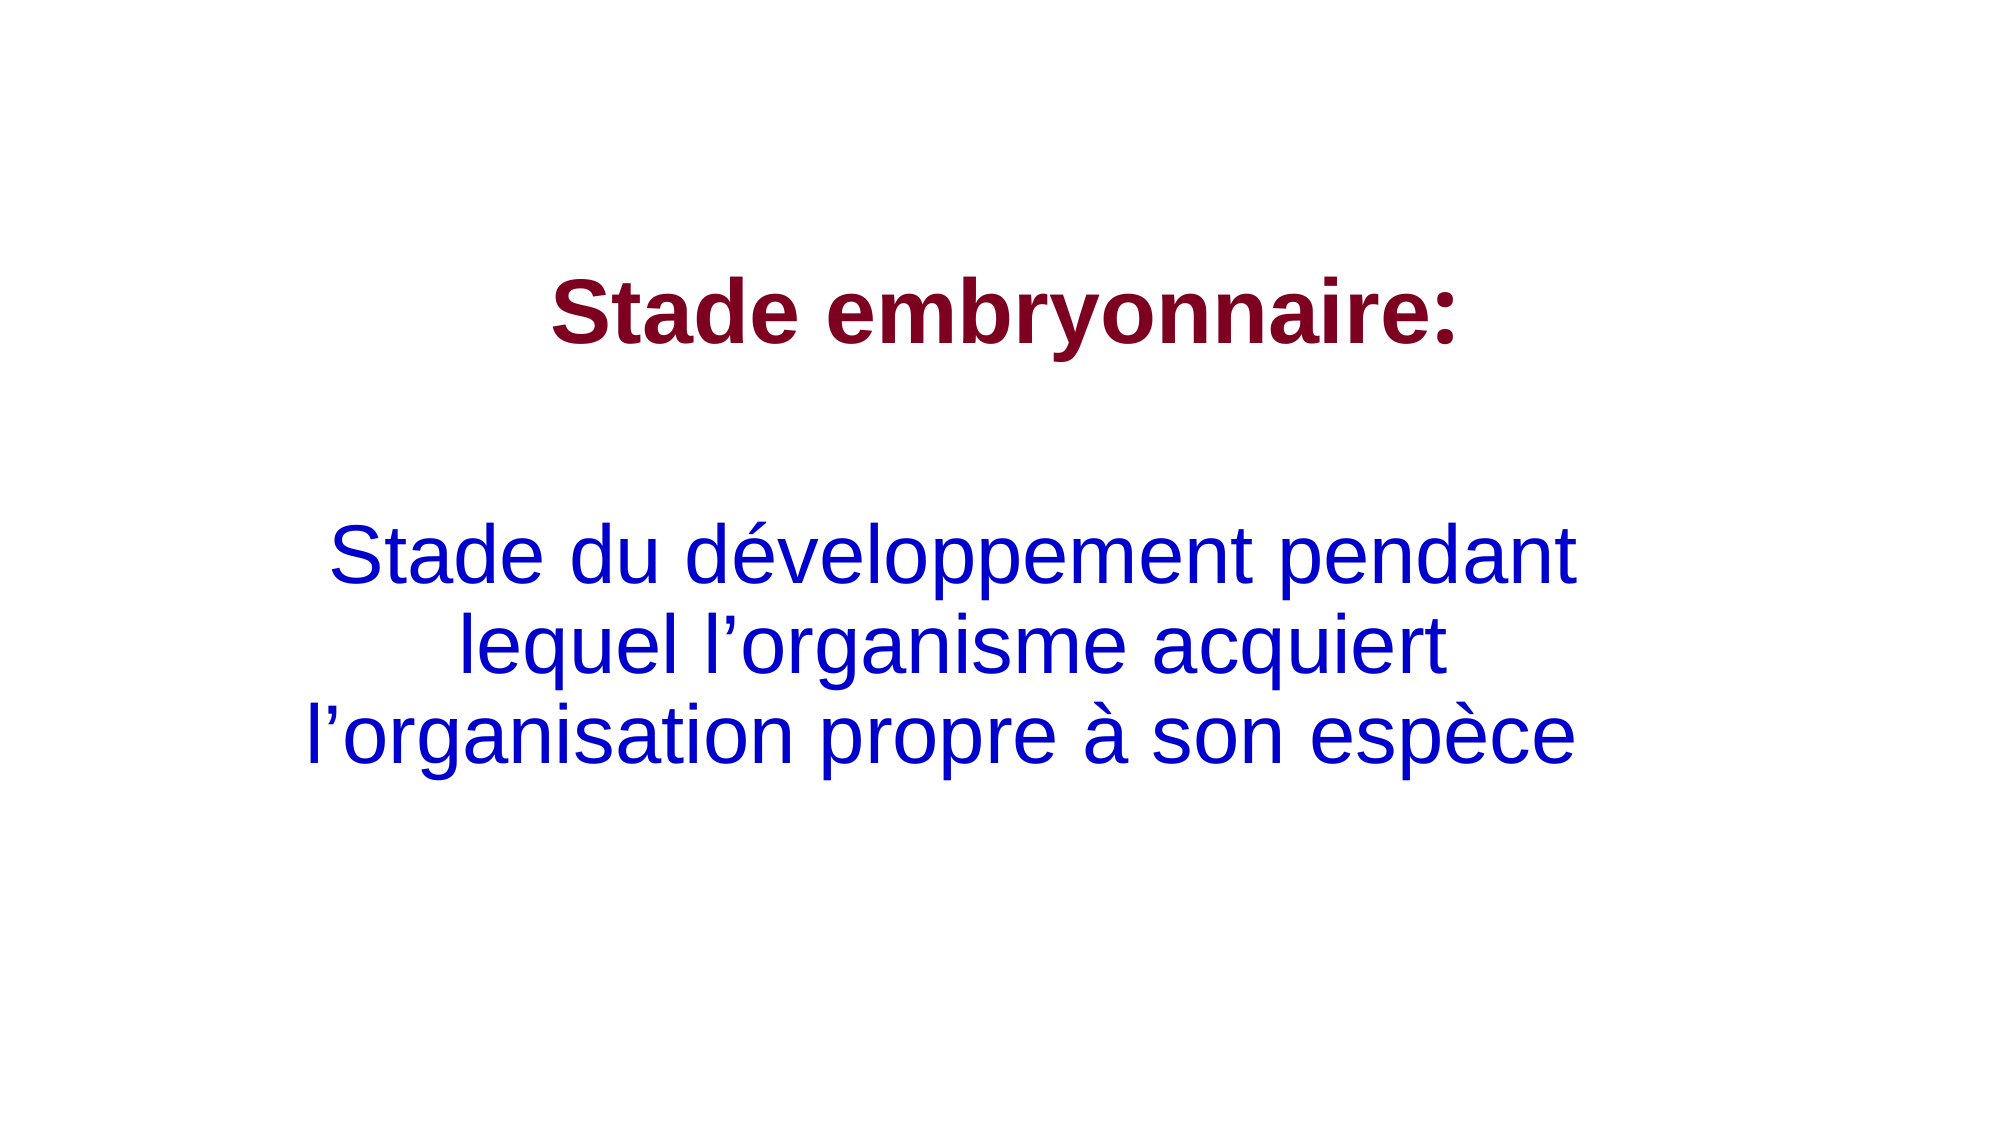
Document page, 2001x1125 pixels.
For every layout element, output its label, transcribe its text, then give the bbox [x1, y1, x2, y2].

title Stade embryonnaire: [342, 256, 1489, 402]
subtitle Stade du développement pendant lequel l’organisme acquiert l’organisation propre à son espèce [203, 504, 1704, 776]
